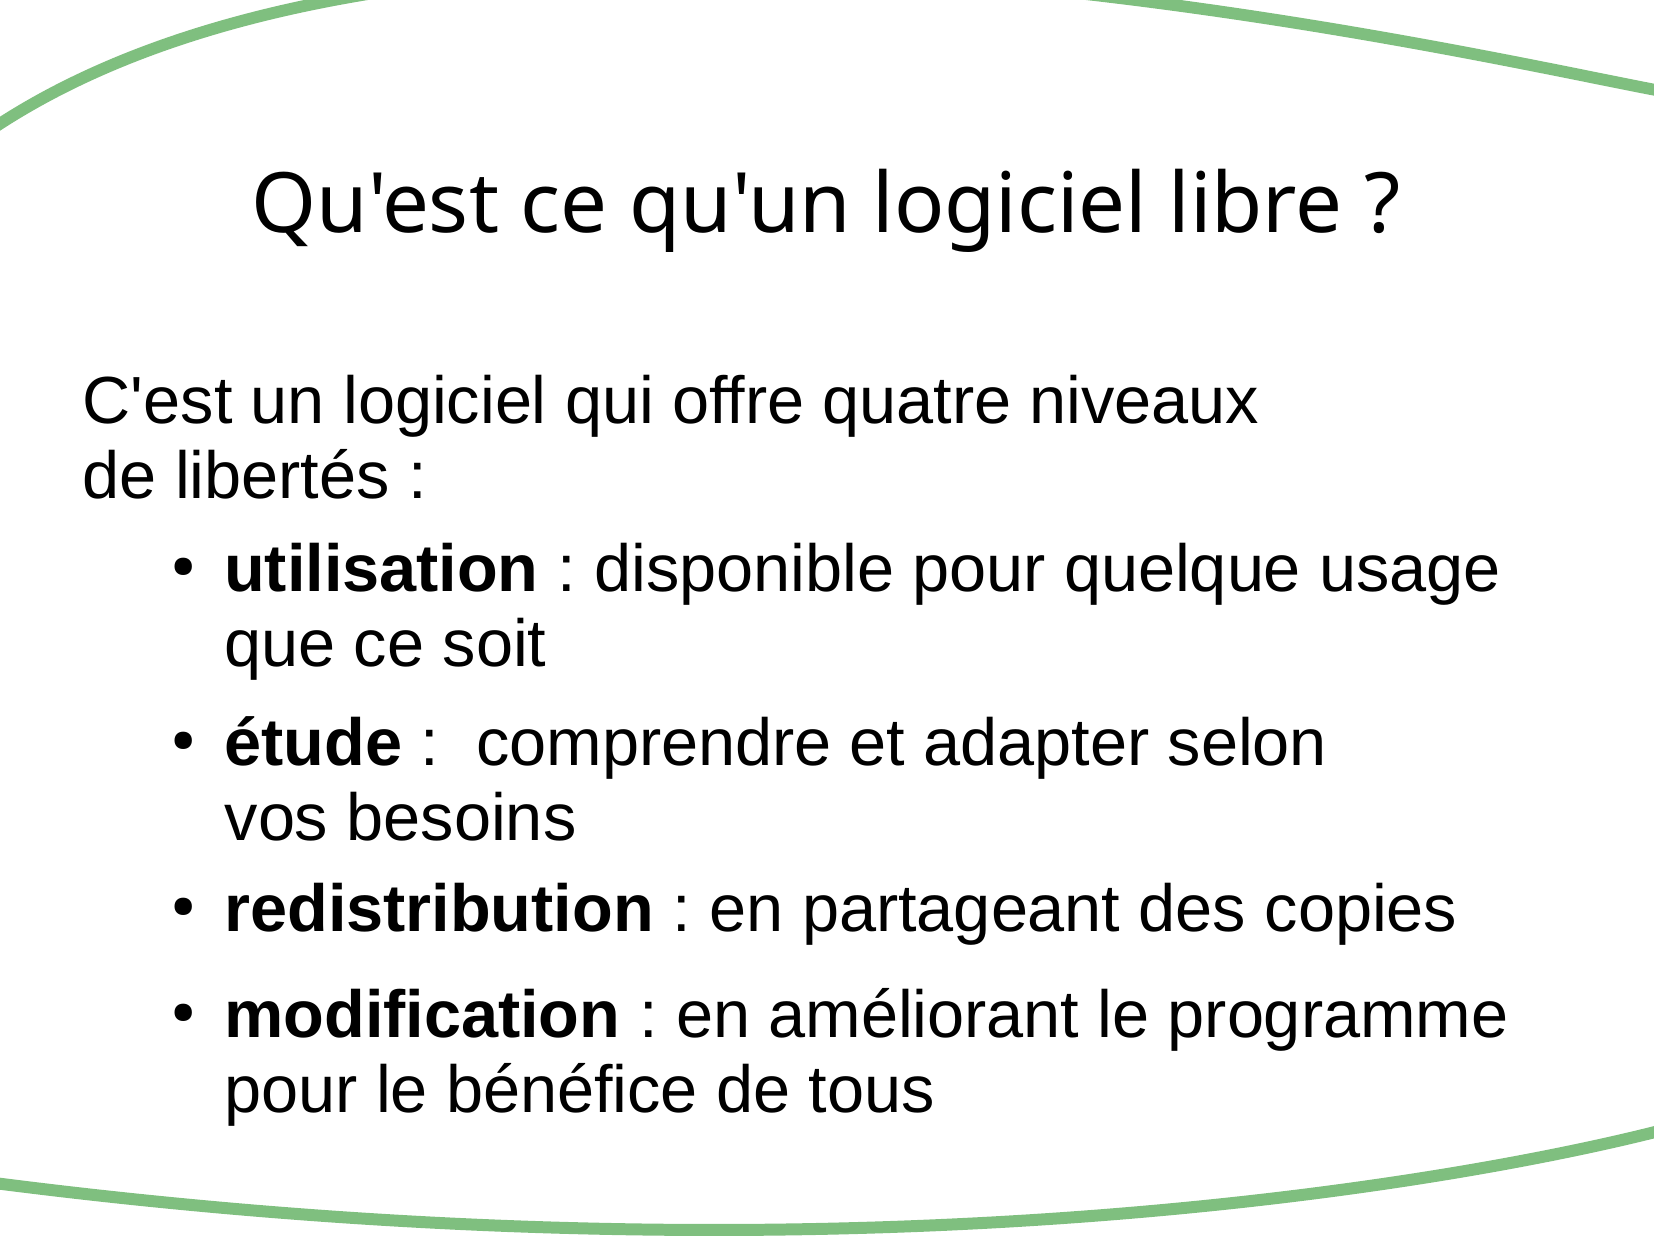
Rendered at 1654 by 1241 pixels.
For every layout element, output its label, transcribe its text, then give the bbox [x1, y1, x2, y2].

list utilisation : disponible pour quelque usage que ce soit [82, 531, 1571, 688]
list étude : comprendre et adapter selon vos besoins [82, 705, 1571, 860]
list modification : en améliorant le programme pour le bénéfice de tous [82, 976, 1572, 1149]
list C'est un logiciel qui offre quatre niveaux de libertés : [82, 363, 1571, 513]
title Qu'est ce qu'un logiciel libre ? [82, 104, 1571, 297]
list redistribution : en partageant des copies [82, 871, 1571, 950]
